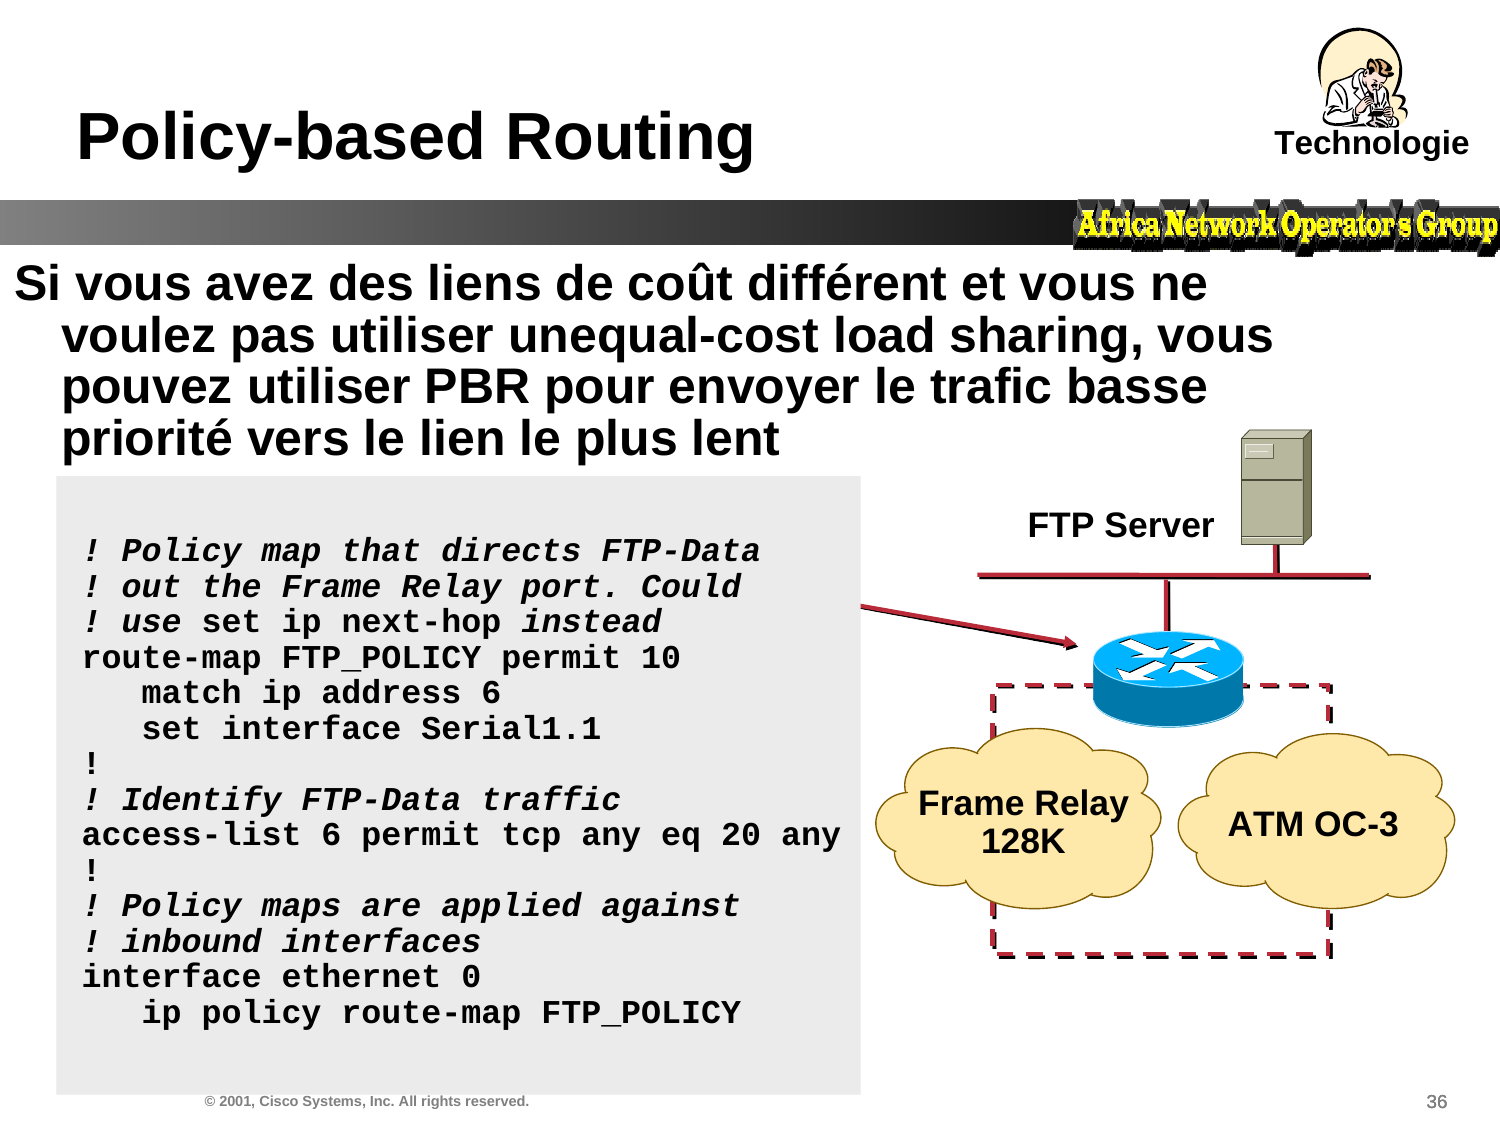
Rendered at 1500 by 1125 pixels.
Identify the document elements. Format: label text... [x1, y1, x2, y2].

picture [1171, 631, 1244, 664]
picture [874, 701, 1244, 911]
picture [1317, 26, 1409, 118]
picture [1173, 640, 1218, 657]
picture [1170, 663, 1215, 680]
picture [1093, 631, 1166, 657]
text_box FTP Server [1015, 503, 1228, 552]
picture [1070, 180, 1500, 275]
list Si vous avez des liens de coût différent et vous ne voulez pas utiliser unequal-cost load sharing, vous pouvez utiliser PBR pour envoyer le trafic basse priorité vers le lien le plus lent [0, 222, 1318, 503]
text_box ! Policy map that directs FTP-Data ! out the Frame Relay port. Could ! use set ip next-hop instead route-map FTP_POLICY permit 10 match ip address 6 set interface Serial1.1 ! ! Identify FTP-Data traffic access-list 6 permit tcp any eq 20 any ! ! Policy maps are applied against ! inbound interfaces interface ethernet 0 ip policy route-map FTP_POLICY [69, 494, 858, 1070]
picture [1122, 640, 1167, 657]
picture [1240, 429, 1313, 545]
text_box Technologie [1262, 118, 1482, 168]
text_box Frame Relay 128K [906, 777, 1142, 868]
text_box ATM OC-3 [1215, 798, 1412, 851]
picture [1176, 732, 1457, 910]
text_box [56, 476, 861, 1095]
picture [1120, 662, 1164, 682]
title Policy-based Routing [62, 41, 1314, 180]
